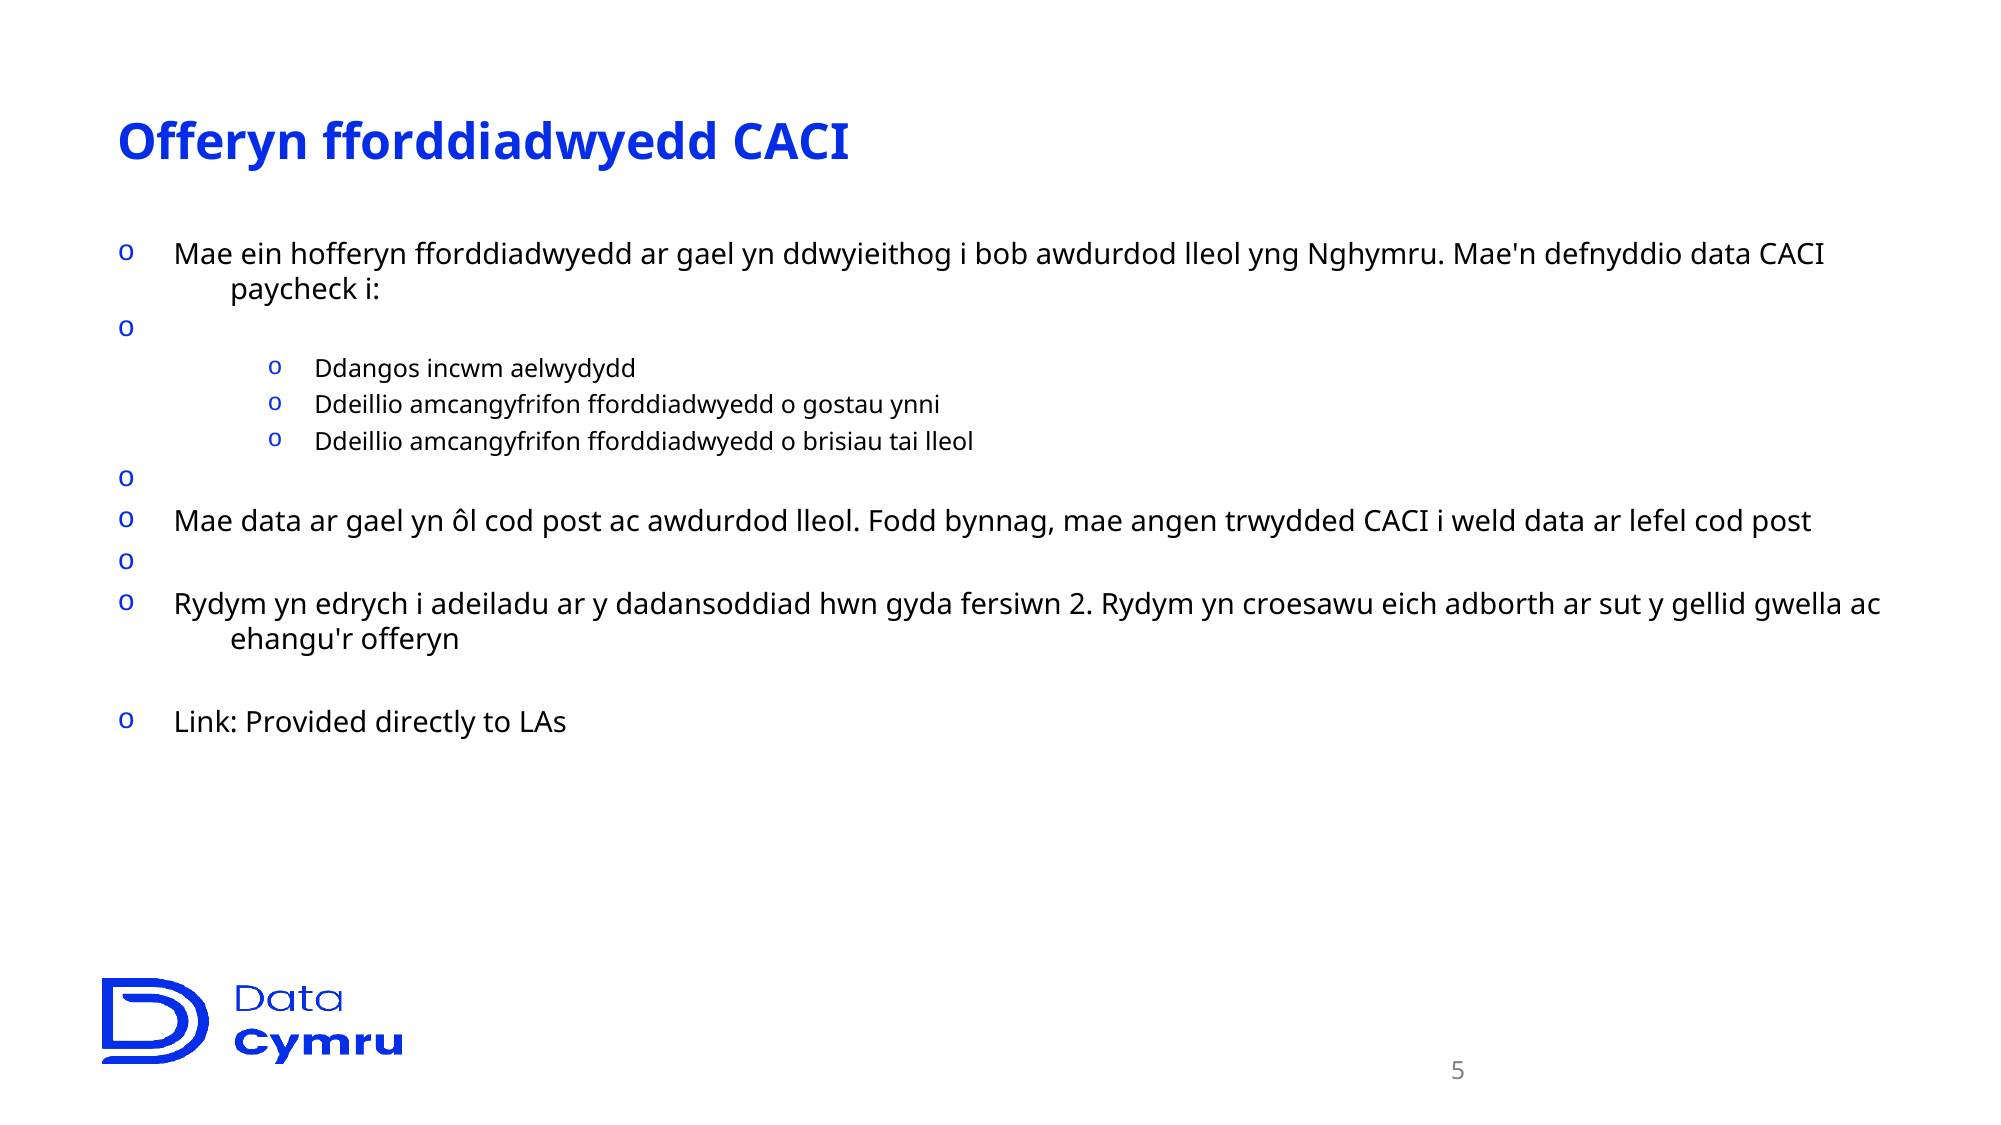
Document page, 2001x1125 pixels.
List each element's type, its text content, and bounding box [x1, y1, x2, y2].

list Mae ein hofferyn fforddiadwyedd ar gael yn ddwyieithog i bob awdurdod lleol yng Nghymru. Mae'n defnyddio data CACI paycheck i: Ddangos incwm aelwydydd Ddeillio amcangyfrifon fforddiadwyedd o gostau ynni Ddeillio amcangyfrifon fforddiadwyedd o brisiau tai lleol Mae data ar gael yn ôl cod post ac awdurdod lleol. Fodd bynnag, mae angen trwydded CACI i weld data ar lefel cod post Rydym yn edrych i adeiladu ar y dadansoddiad hwn gyda fersiwn 2. Rydym yn croesawu eich adborth ar sut y gellid gwella ac ehangu'r offeryn Link: Provided directly to LAs [102, 227, 1903, 941]
title Offeryn fforddiadwyedd CACI [101, 101, 1900, 228]
text_box 5 [1435, 1046, 1903, 1083]
